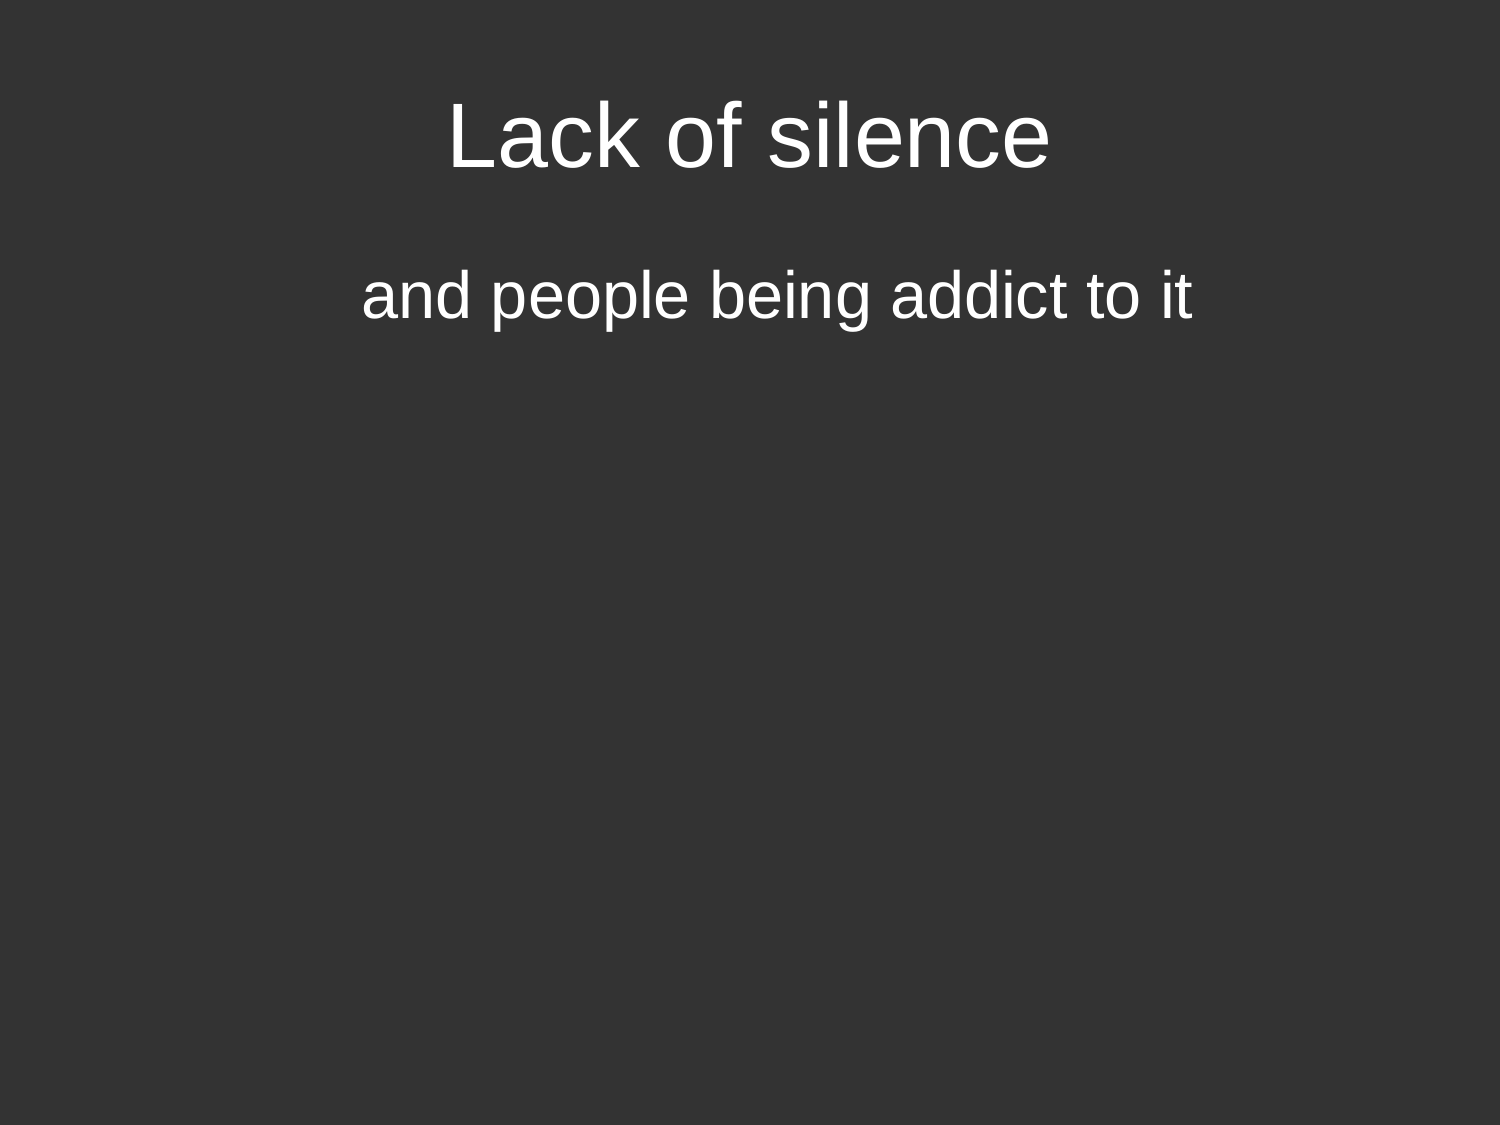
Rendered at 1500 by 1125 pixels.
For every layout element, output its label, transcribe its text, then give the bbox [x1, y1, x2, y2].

list and people being addict to it [75, 262, 1425, 1005]
title Lack of silence [75, 21, 1425, 257]
